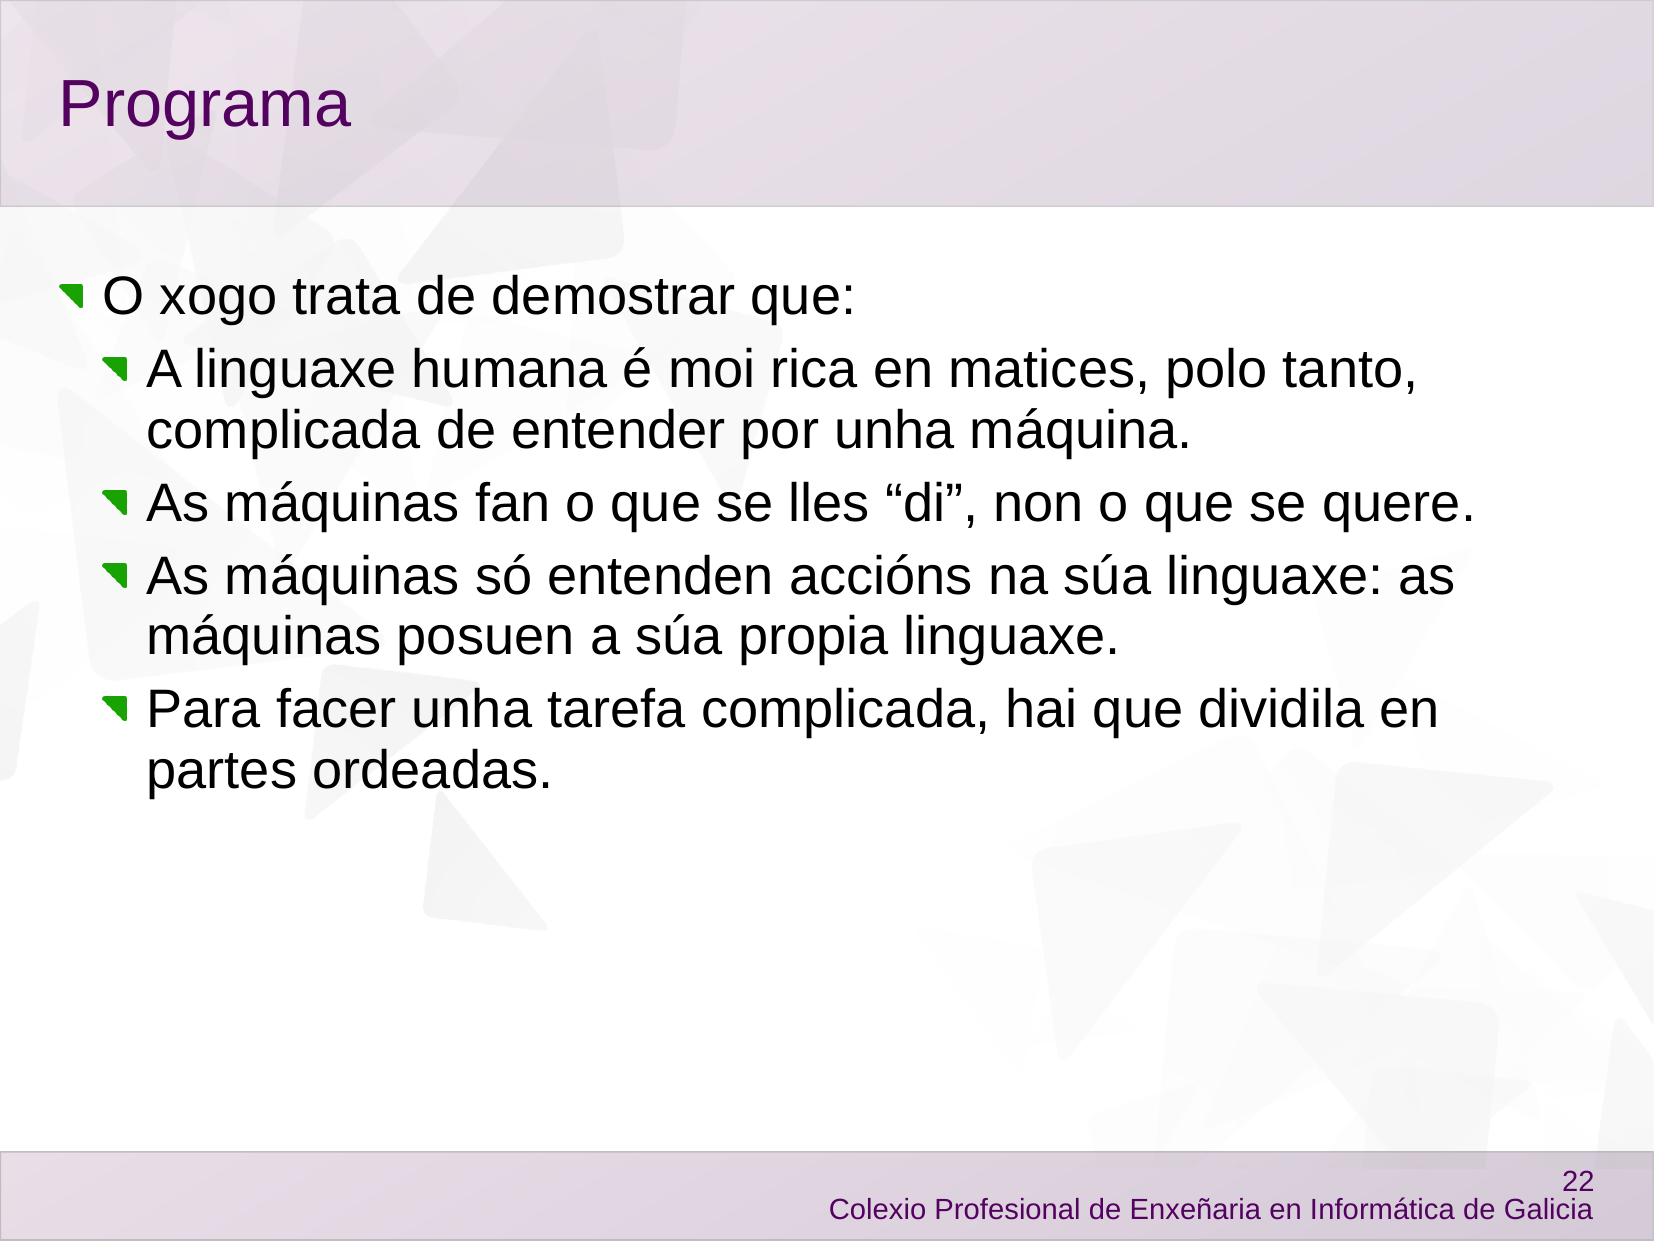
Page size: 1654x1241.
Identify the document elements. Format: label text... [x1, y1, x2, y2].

picture [0, 0, 783, 931]
picture [915, 548, 1654, 1169]
title Programa [59, 29, 1595, 178]
list O xogo trata de demostrar que: A linguaxe humana é moi rica en matices, polo tanto, complicada de entender por unha máquina. As máquinas fan o que se lles “di”, non o que se quere. As máquinas só entenden accións na súa linguaxe: as máquinas posuen a súa propia linguaxe. Para facer unha tarefa complicada, hai que dividila en partes ordeadas. [59, 265, 1595, 986]
